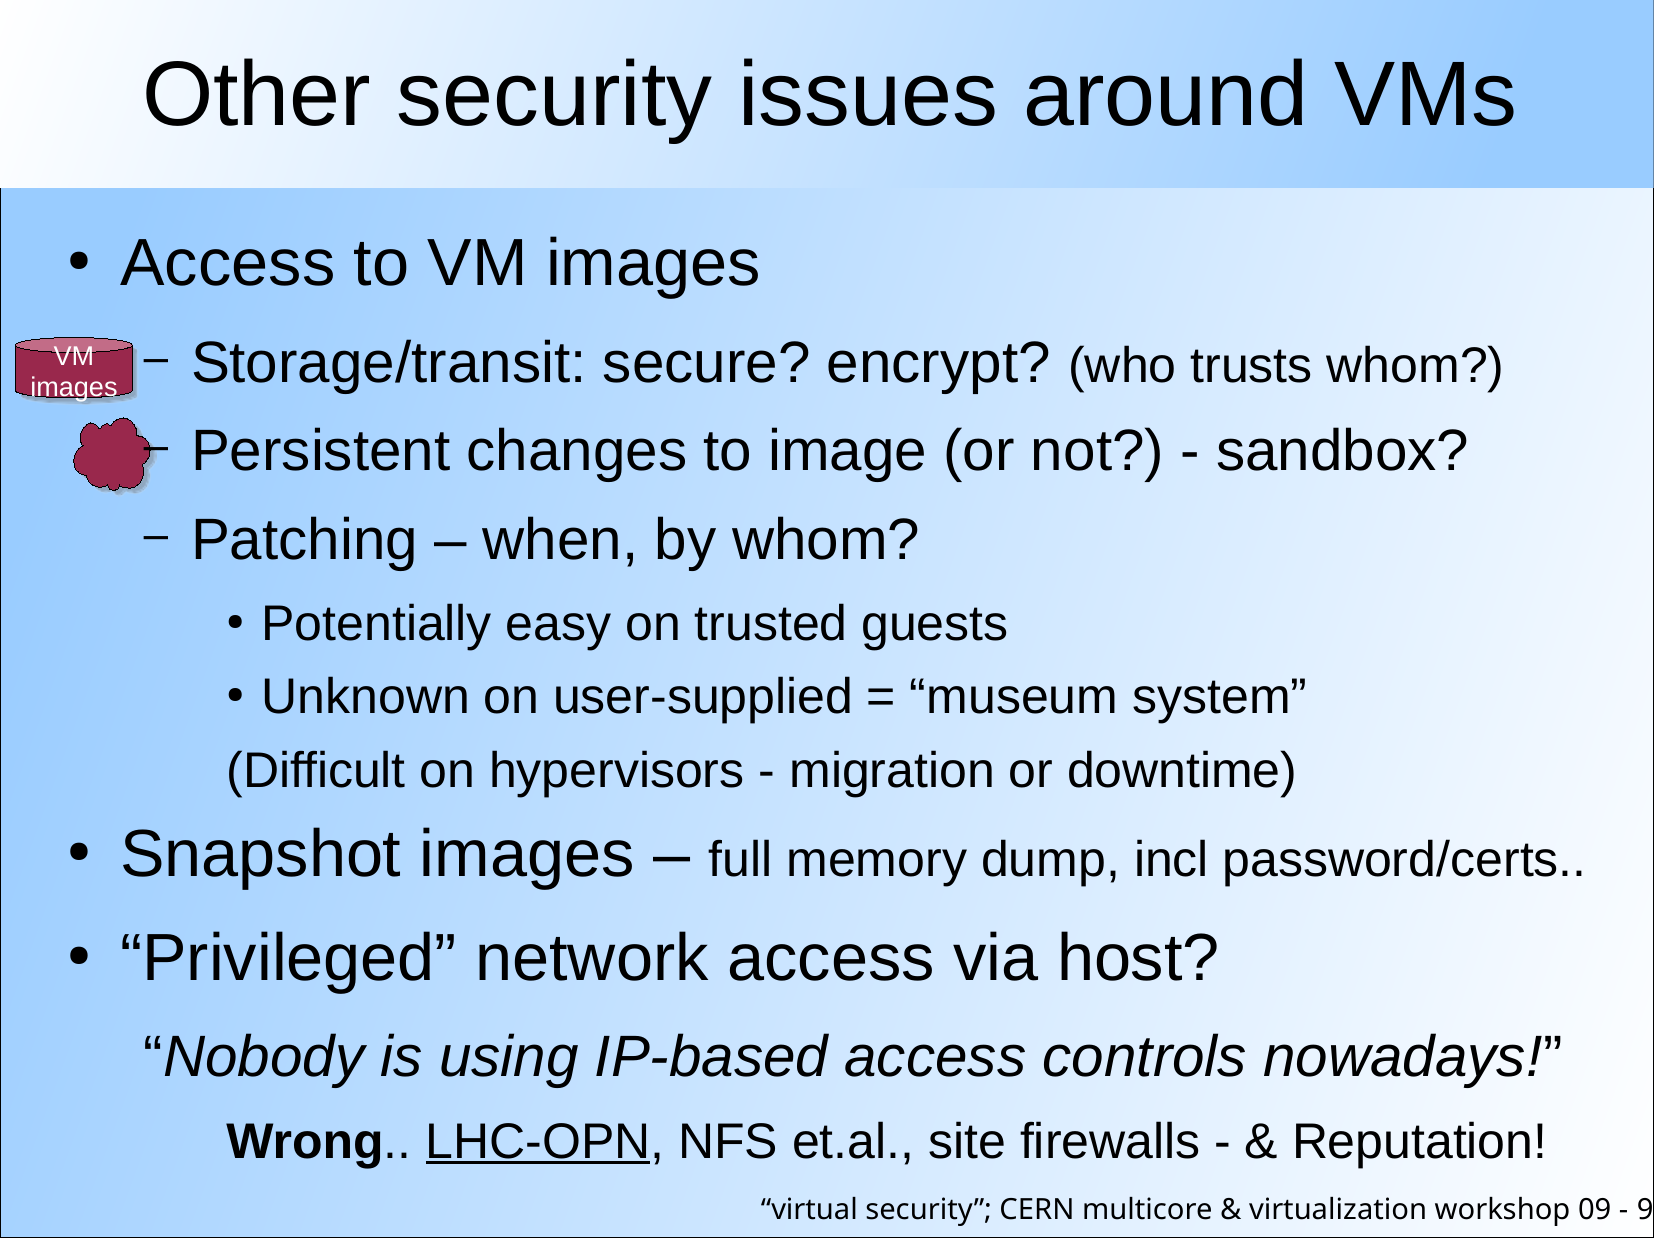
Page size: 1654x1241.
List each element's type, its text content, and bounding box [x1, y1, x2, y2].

list Access to VM images Storage/transit: secure? encrypt? (who trusts whom?) Persistent changes to image (or not?) - sandbox? Patching – when, by whom? Potentially easy on trusted guests Unknown on user-supplied = “museum system” (Difficult on hypervisors - migration or downtime) Snapshot images – full memory dump, incl password/certs.. “Privileged” network access via host? “Nobody is using IP-based access controls nowadays!” Wrong.. LHC-OPN, NFS et.al., site firewalls - & Reputation! [49, 225, 1613, 1241]
title Other security issues around VMs [86, 0, 1576, 188]
text_box VM images [15, 347, 49, 398]
